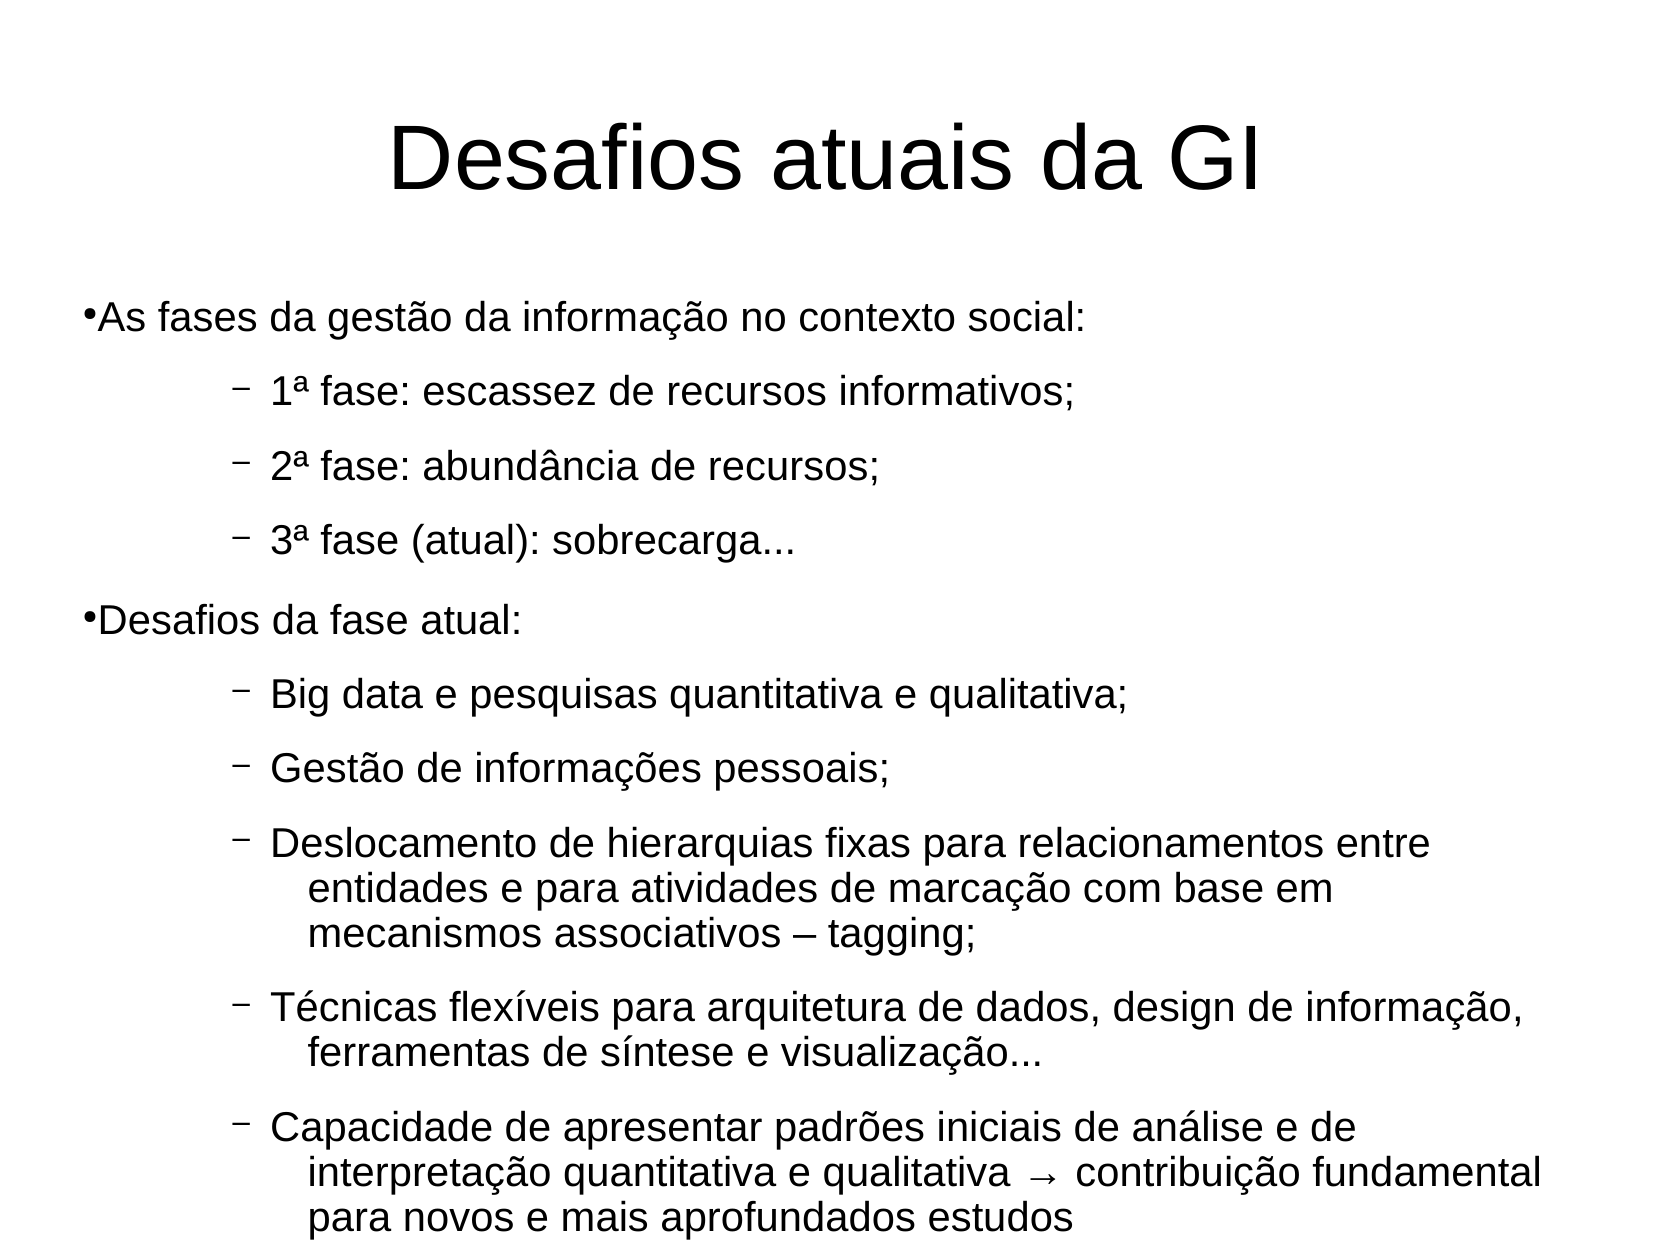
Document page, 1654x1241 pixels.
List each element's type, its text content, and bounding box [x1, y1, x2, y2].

title Desafios atuais da GI [82, 49, 1571, 257]
list As fases da gestão da informação no contexto social: 1ª fase: escassez de recursos informativos; 2ª fase: abundância de recursos; 3ª fase (atual): sobrecarga... Desafios da fase atual: Big data e pesquisas quantitativa e qualitativa; Gestão de informações pessoais; Deslocamento de hierarquias fixas para relacionamentos entre entidades e para atividades de marcação com base em mecanismos associativos – tagging; Técnicas flexíveis para arquitetura de dados, design de informação, ferramentas de síntese e visualização... Capacidade de apresentar padrões iniciais de análise e de interpretação quantitativa e qualitativa → contribuição fundamental para novos e mais aprofundados estudos [82, 290, 1571, 1241]
